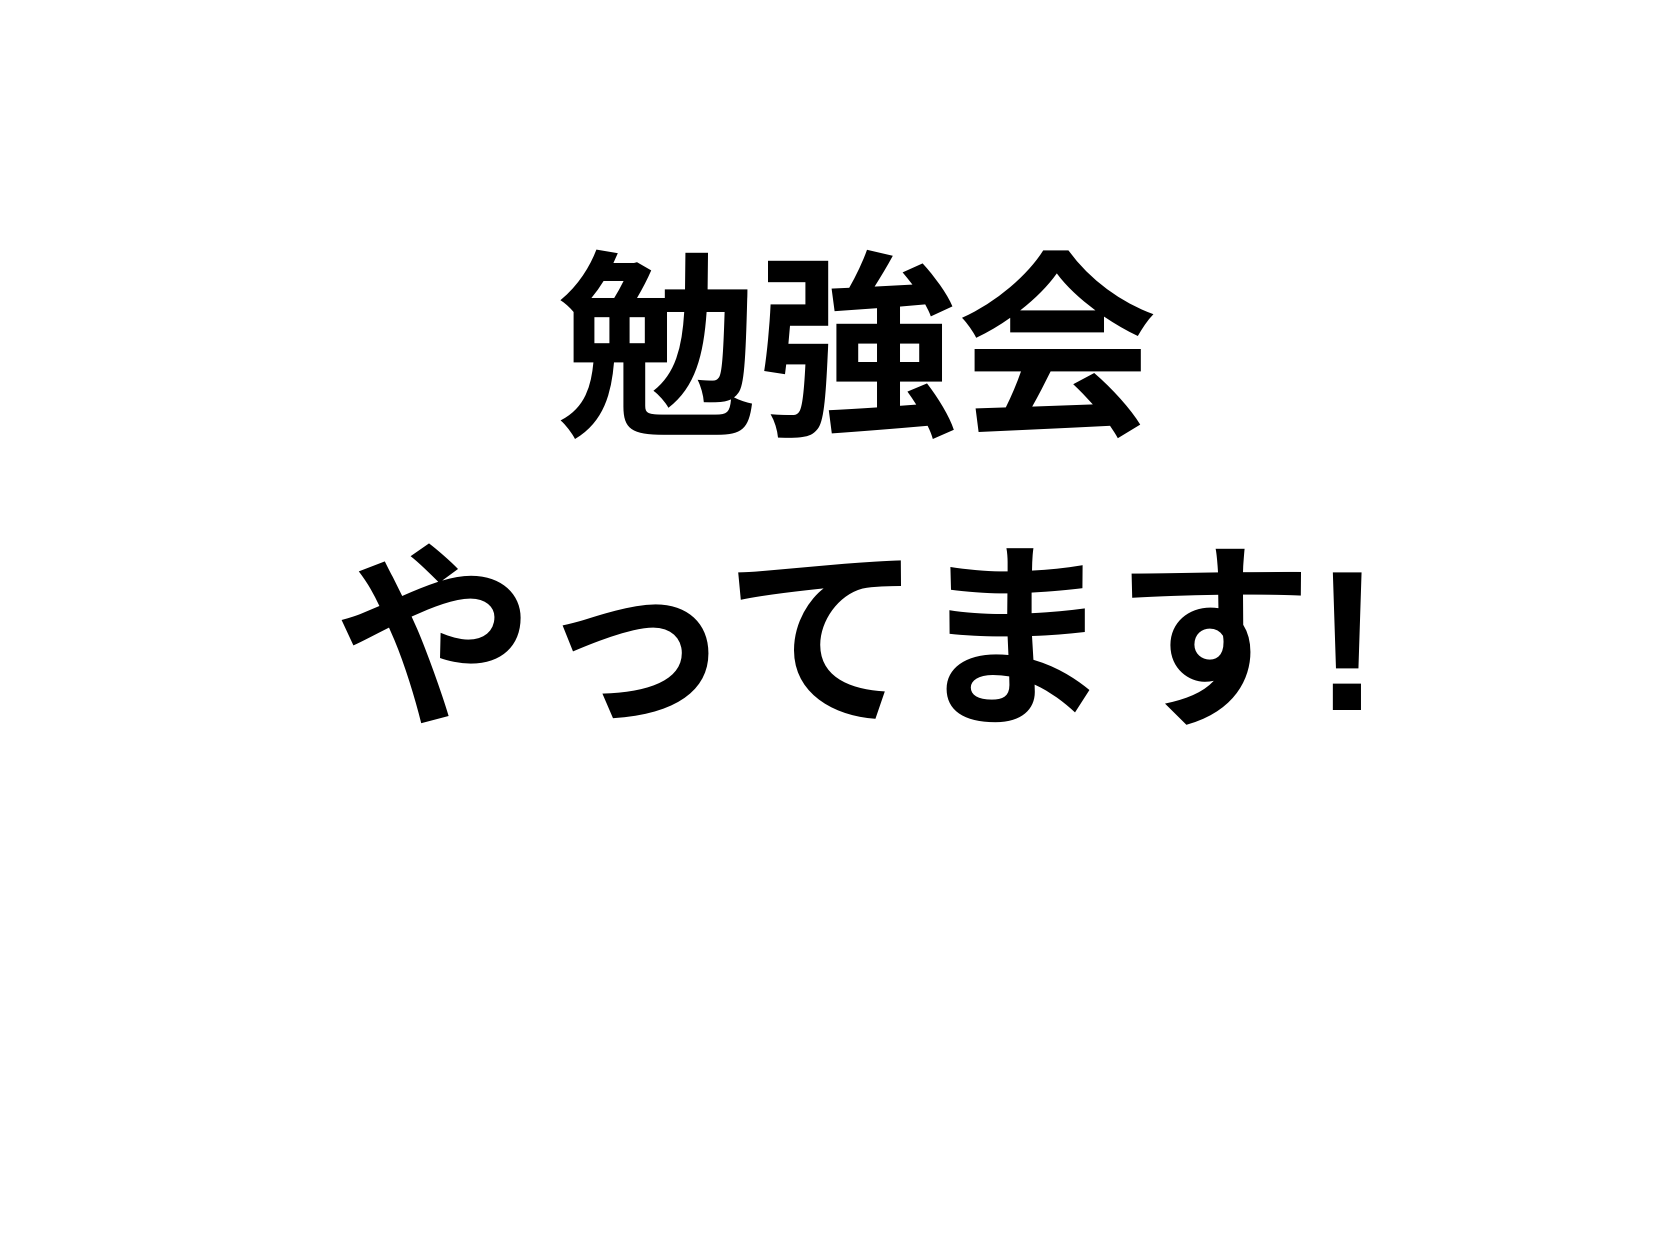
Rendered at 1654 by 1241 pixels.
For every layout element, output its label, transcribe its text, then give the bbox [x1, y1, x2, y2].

text_box 勉強会 やってます! [319, 181, 1264, 636]
